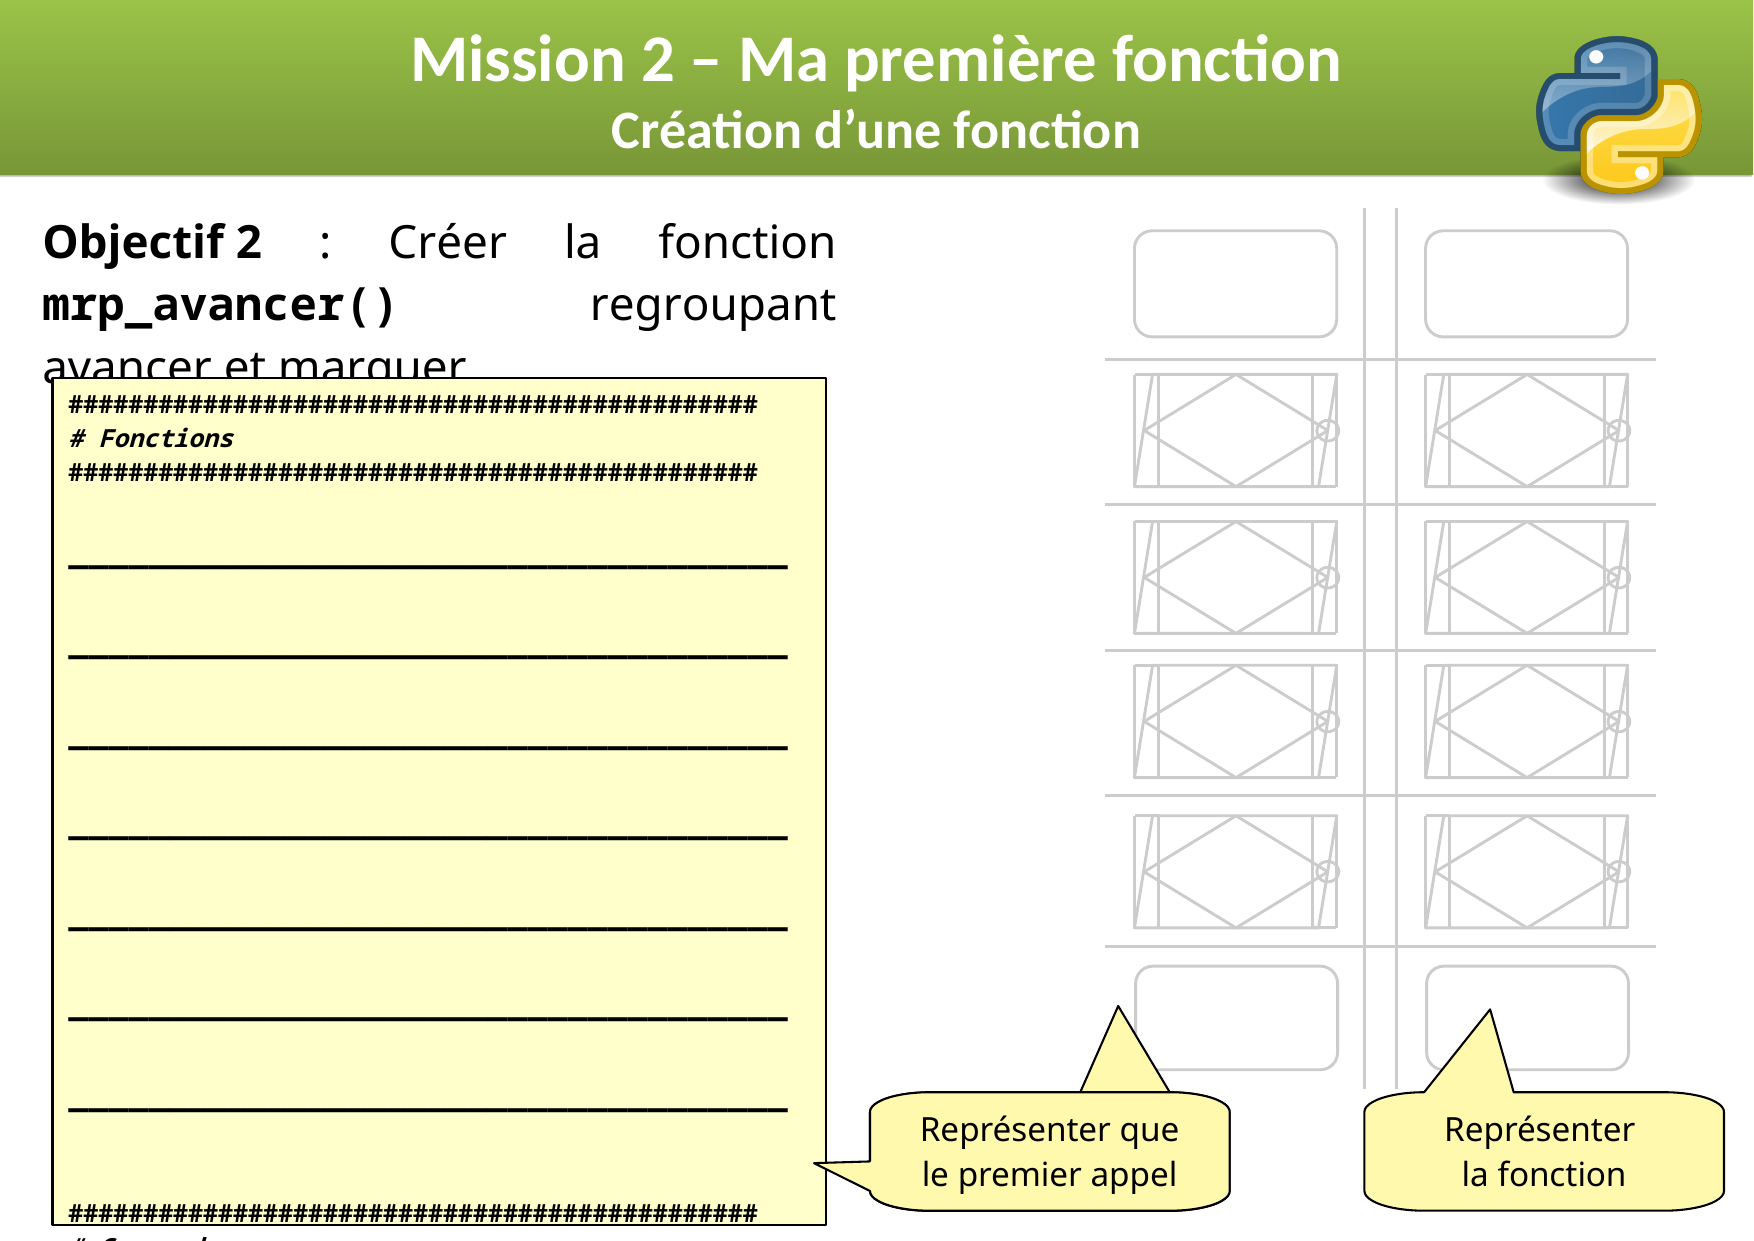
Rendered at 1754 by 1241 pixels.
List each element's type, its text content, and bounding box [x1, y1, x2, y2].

text_box [1619, 420, 1626, 442]
text_box [1316, 718, 1324, 725]
text_box Représenter la fonction [1364, 1009, 1724, 1211]
text_box [1619, 861, 1626, 882]
text_box [1611, 420, 1618, 426]
text_box [1320, 420, 1327, 427]
text_box [1316, 427, 1324, 434]
text_box Représenter que le premier appel [1080, 1006, 1170, 1092]
text_box [1316, 868, 1323, 876]
text_box [1328, 420, 1335, 441]
picture [1525, 32, 1713, 209]
text_box [1608, 427, 1615, 434]
text_box [1611, 711, 1618, 717]
text_box [1611, 567, 1618, 573]
text_box ############################################## # Fonctions ############################################## ____________________________________ ____________________________________ ____________________________________ ____________________________________ ____________________________________ ____________________________________ ____________________________________ ############################################## # Commandes ############################################## ____________________________________ ____________________________________ [52, 377, 827, 1226]
text_box [1320, 861, 1327, 868]
text_box [1619, 567, 1626, 589]
text_box [1608, 574, 1615, 581]
text_box Représenter que le premier appel [814, 1092, 1230, 1211]
text_box [1608, 868, 1614, 876]
text_box [1328, 711, 1335, 732]
text_box [1328, 567, 1335, 588]
text_box [1619, 711, 1626, 732]
text_box [1320, 567, 1327, 574]
text_box [1608, 717, 1615, 725]
text_box Mission 2 – Ma première fonction Création d’une fonction [0, 0, 1754, 175]
text_box Objectif 2 : Créer la fonction mrp_avancer() regroupant avancer et marquer. [27, 201, 852, 365]
text_box [1320, 711, 1327, 717]
text_box [1316, 574, 1324, 581]
text_box [1611, 861, 1618, 868]
text_box [1328, 861, 1335, 882]
